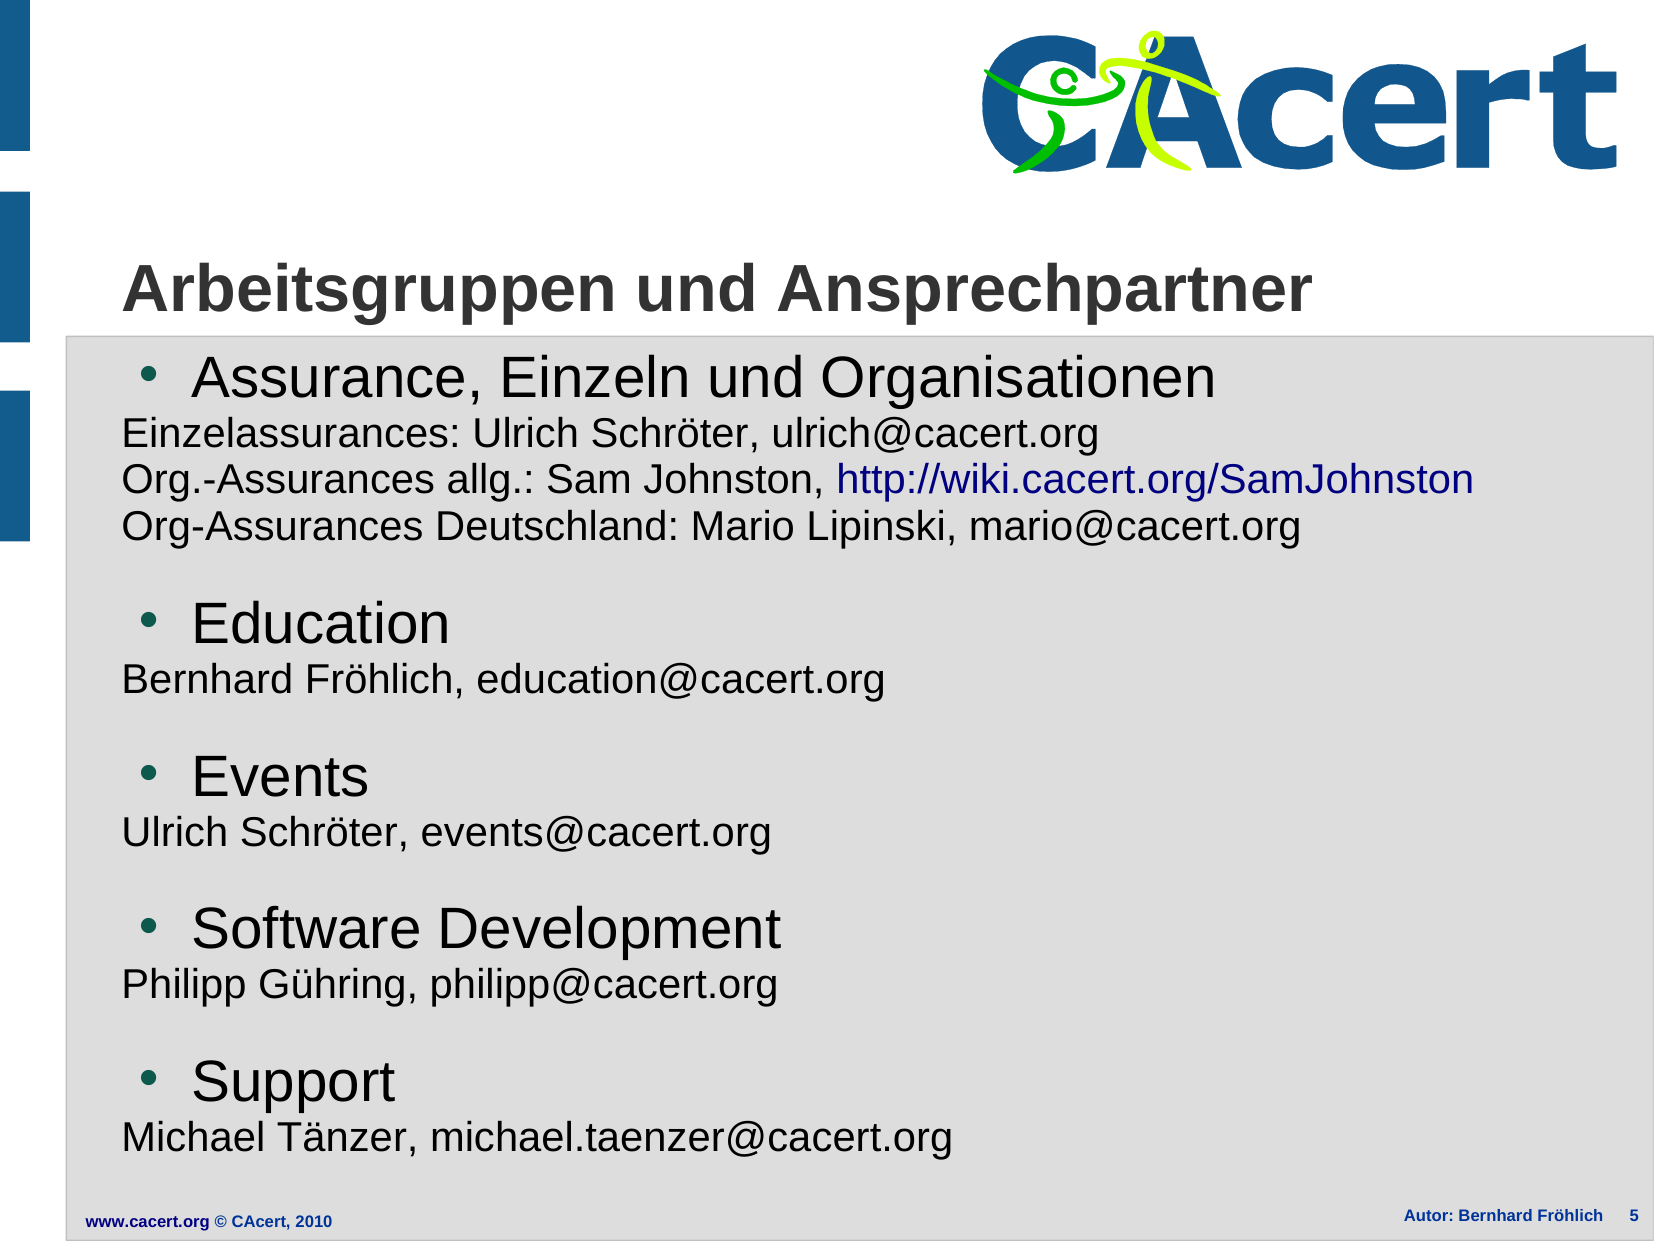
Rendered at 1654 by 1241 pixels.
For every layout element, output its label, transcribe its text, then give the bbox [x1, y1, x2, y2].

list Assurance, Einzeln und Organisationen Einzelassurances: Ulrich Schröter, ulrich@cacert.org Org.-Assurances allg.: Sam Johnston, http://wiki.cacert.org/SamJohnston Org-Assurances Deutschland: Mario Lipinski, mario@cacert.org Education Bernhard Fröhlich, education@cacert.org Events Ulrich Schröter, events@cacert.org Software Development Philipp Gühring, philipp@cacert.org Support Michael Tänzer, michael.taenzer@cacert.org [121, 344, 1533, 1162]
title Arbeitsgruppen und Ansprechpartner [121, 167, 1533, 326]
